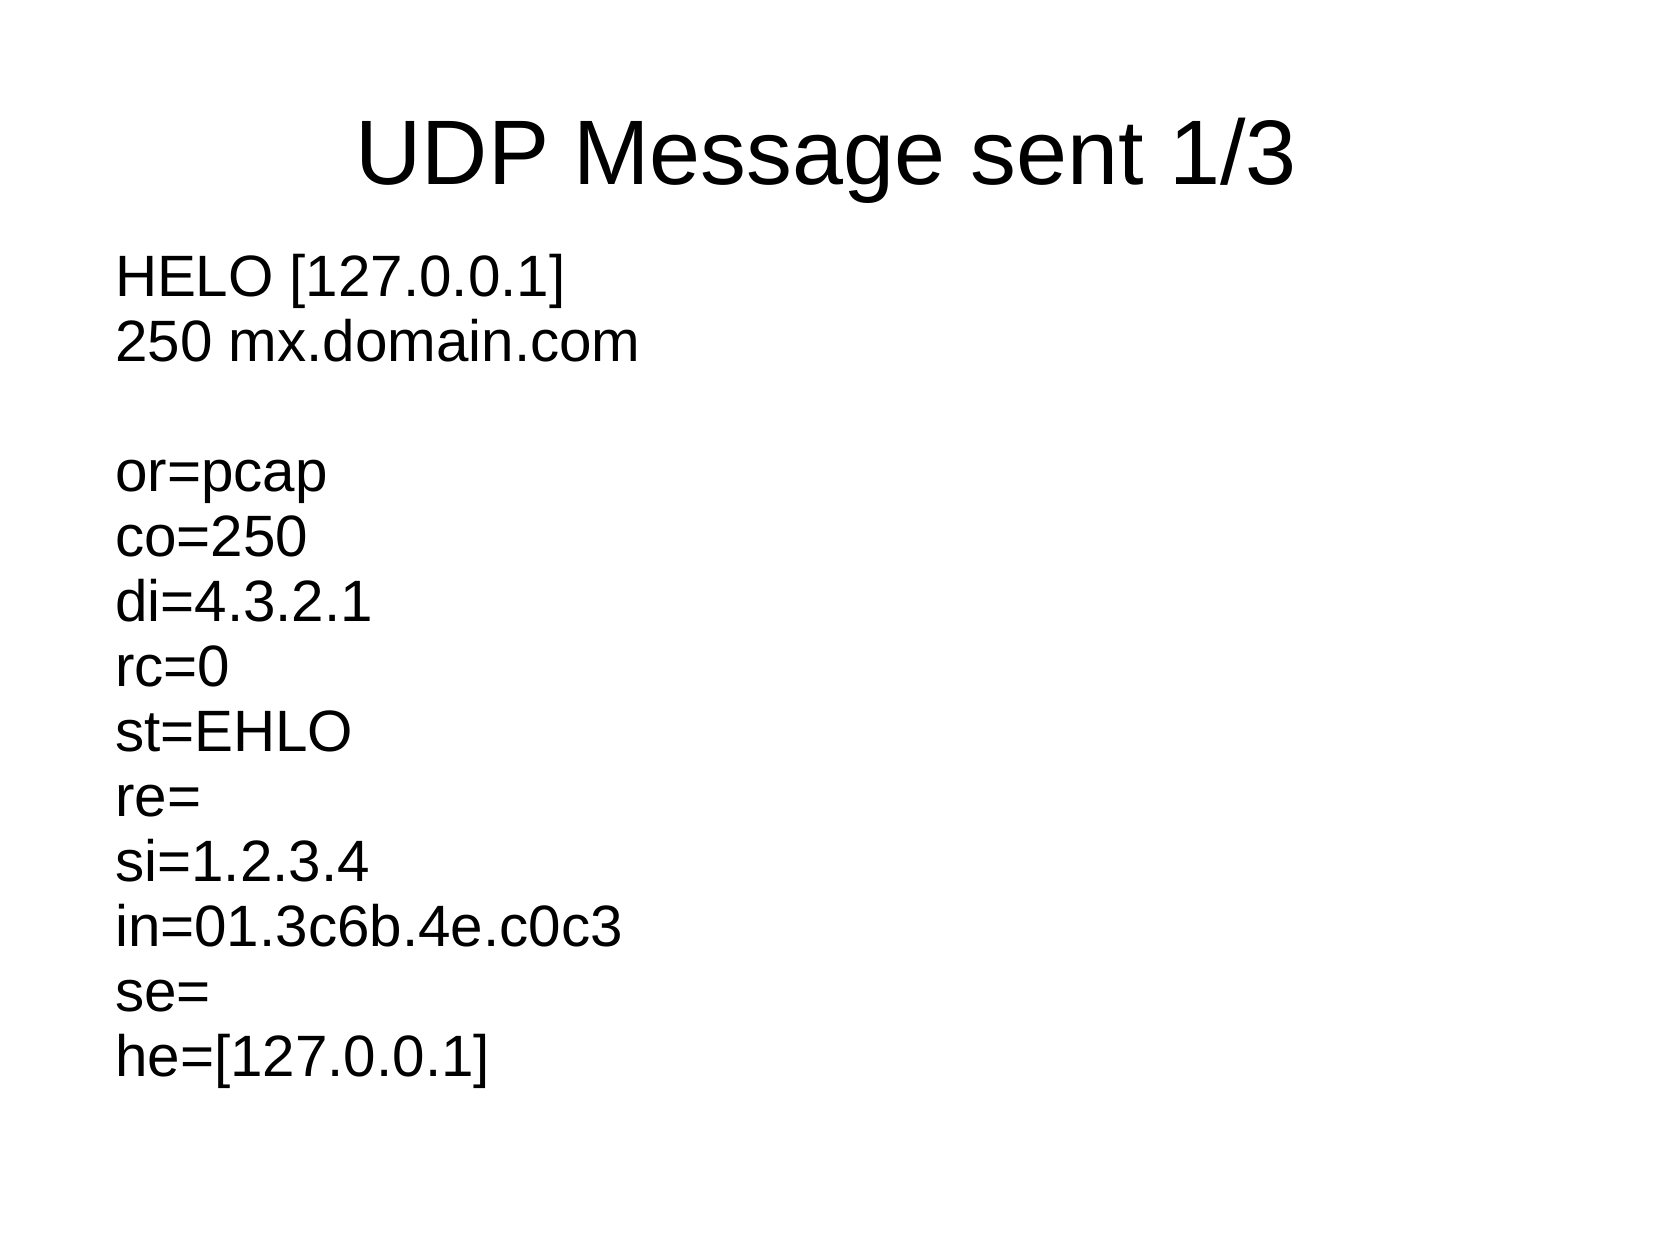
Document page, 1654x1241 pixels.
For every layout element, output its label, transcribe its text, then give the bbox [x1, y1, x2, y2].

title UDP Message sent 1/3 [82, 56, 1571, 243]
subtitle HELO [127.0.0.1] 250 mx.domain.com or=pcap co=250 di=4.3.2.1 rc=0 st=EHLO re= si=1.2.3.4 in=01.3c6b.4e.c0c3 se= he=[127.0.0.1] [82, 243, 1571, 1155]
